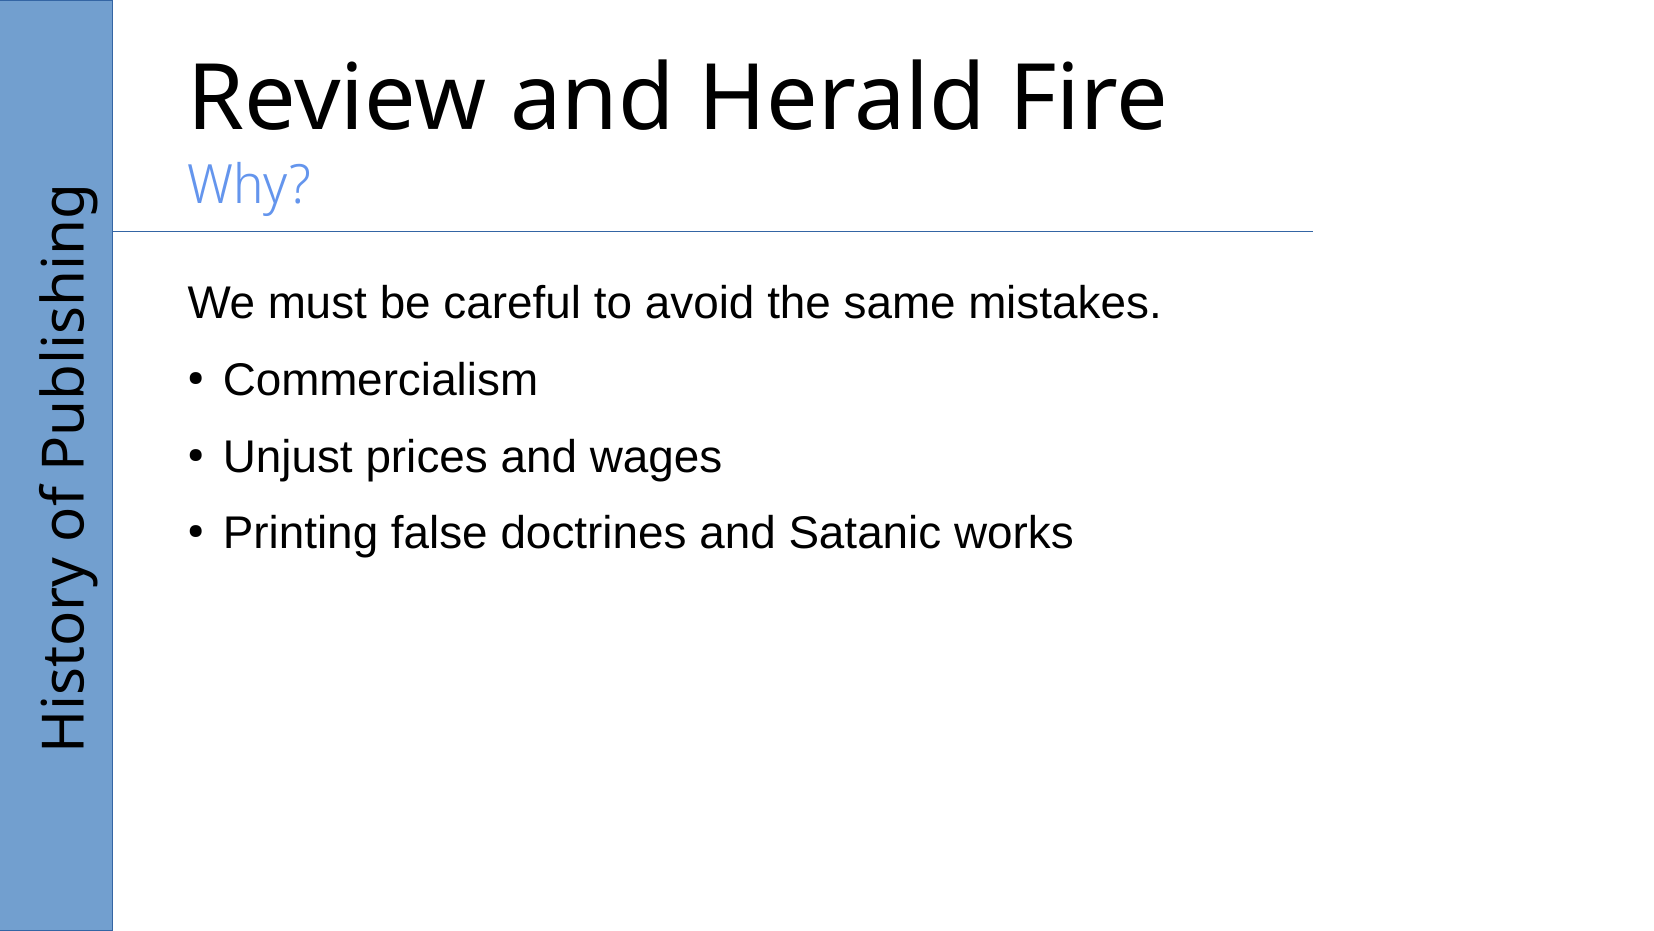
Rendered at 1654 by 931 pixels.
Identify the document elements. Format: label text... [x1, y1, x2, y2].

text_box History of Publishing [13, 37, 105, 901]
text_box We must be careful to avoid the same mistakes. Commercialism Unjust prices and wages Printing false doctrines and Satanic works [187, 276, 1501, 865]
title Why? [187, 125, 1571, 239]
text_box [0, 0, 113, 931]
title Review and Herald Fire [187, 33, 1571, 125]
